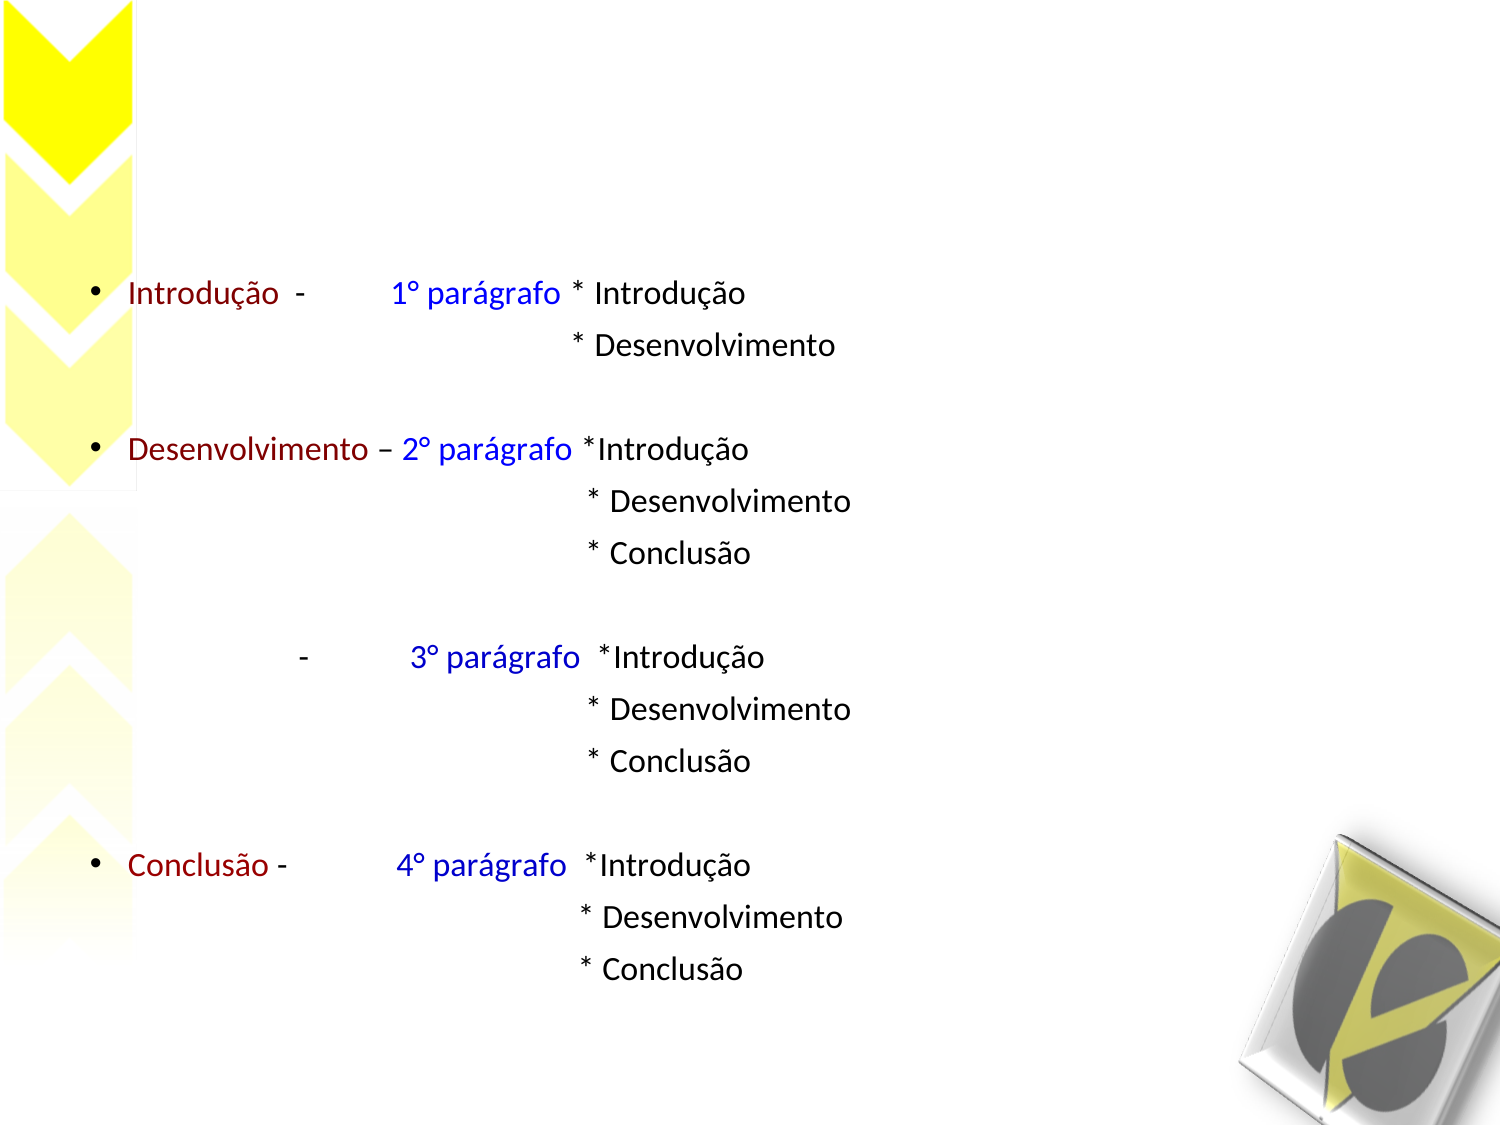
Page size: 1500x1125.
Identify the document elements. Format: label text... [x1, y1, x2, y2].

picture [1194, 786, 1500, 1125]
list Introdução - 1° parágrafo * Introdução * Desenvolvimento Desenvolvimento – 2° parágrafo *Introdução * Desenvolvimento * Conclusão - 3° parágrafo *Introdução * Desenvolvimento * Conclusão Conclusão - 4° parágrafo *Introdução * Desenvolvimento * Conclusão [75, 262, 1426, 1005]
picture [0, 0, 140, 1003]
